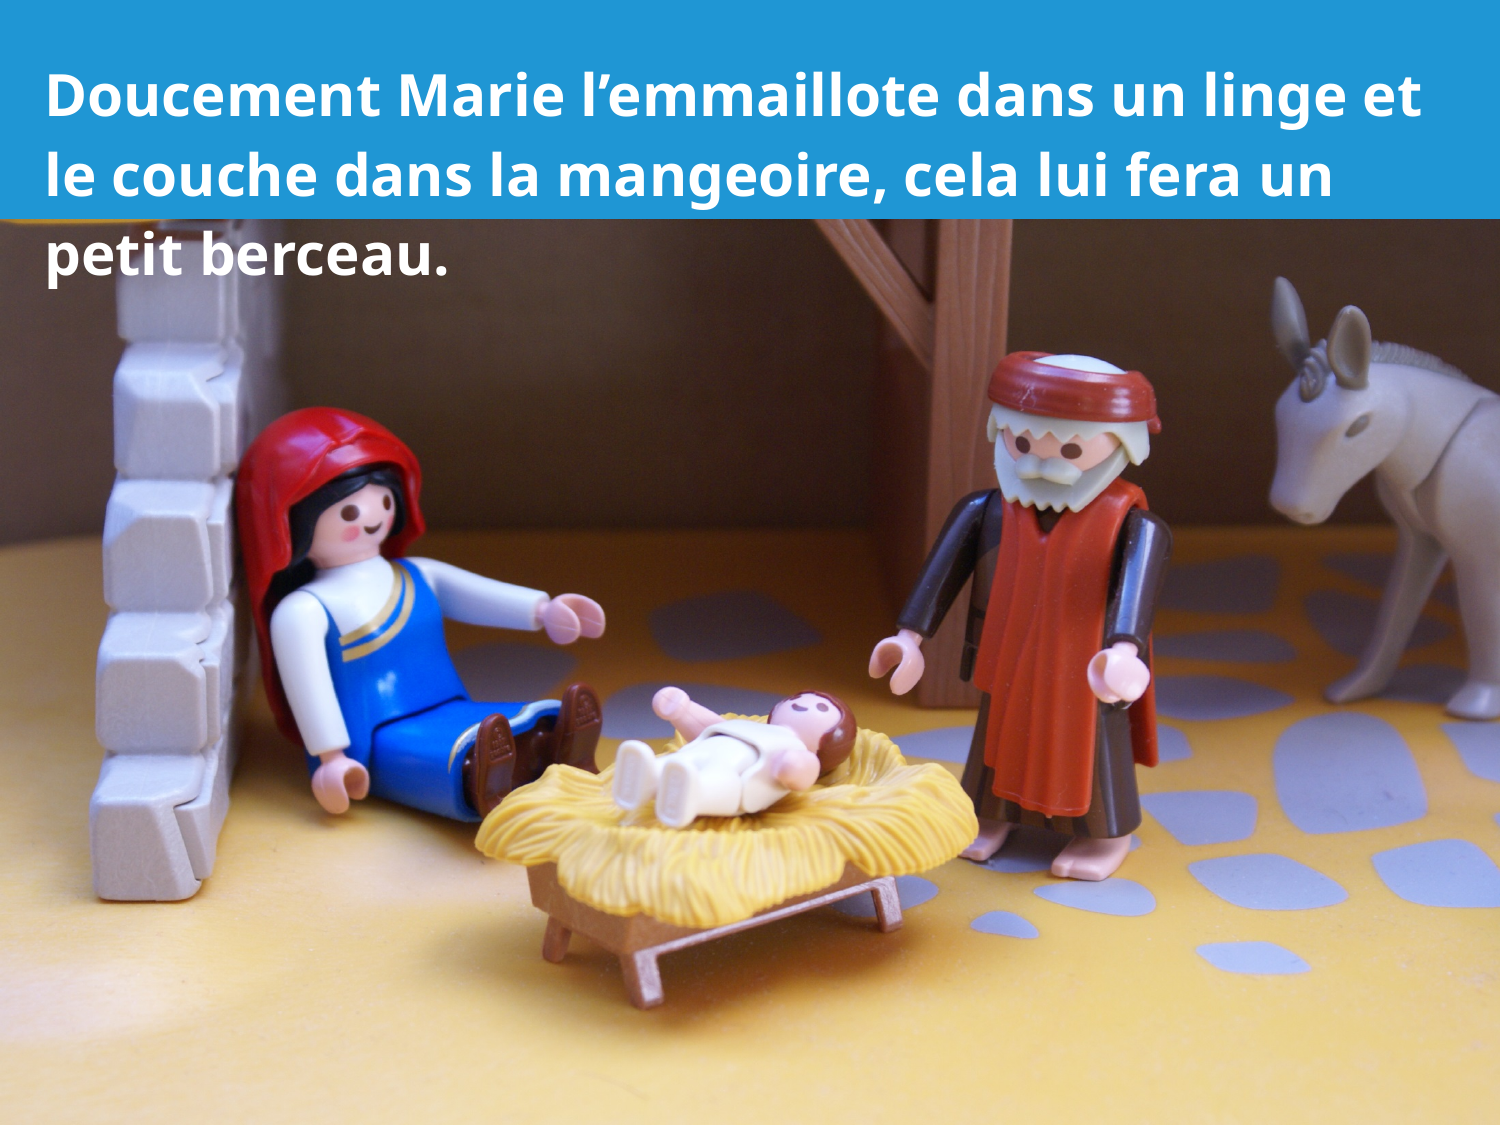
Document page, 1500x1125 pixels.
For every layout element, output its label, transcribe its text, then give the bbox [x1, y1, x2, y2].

text_box Doucement Marie l’emmaillote dans un linge et le couche dans la mangeoire, cela lui fera un petit berceau. [29, 39, 1469, 300]
picture [0, 219, 1500, 1125]
